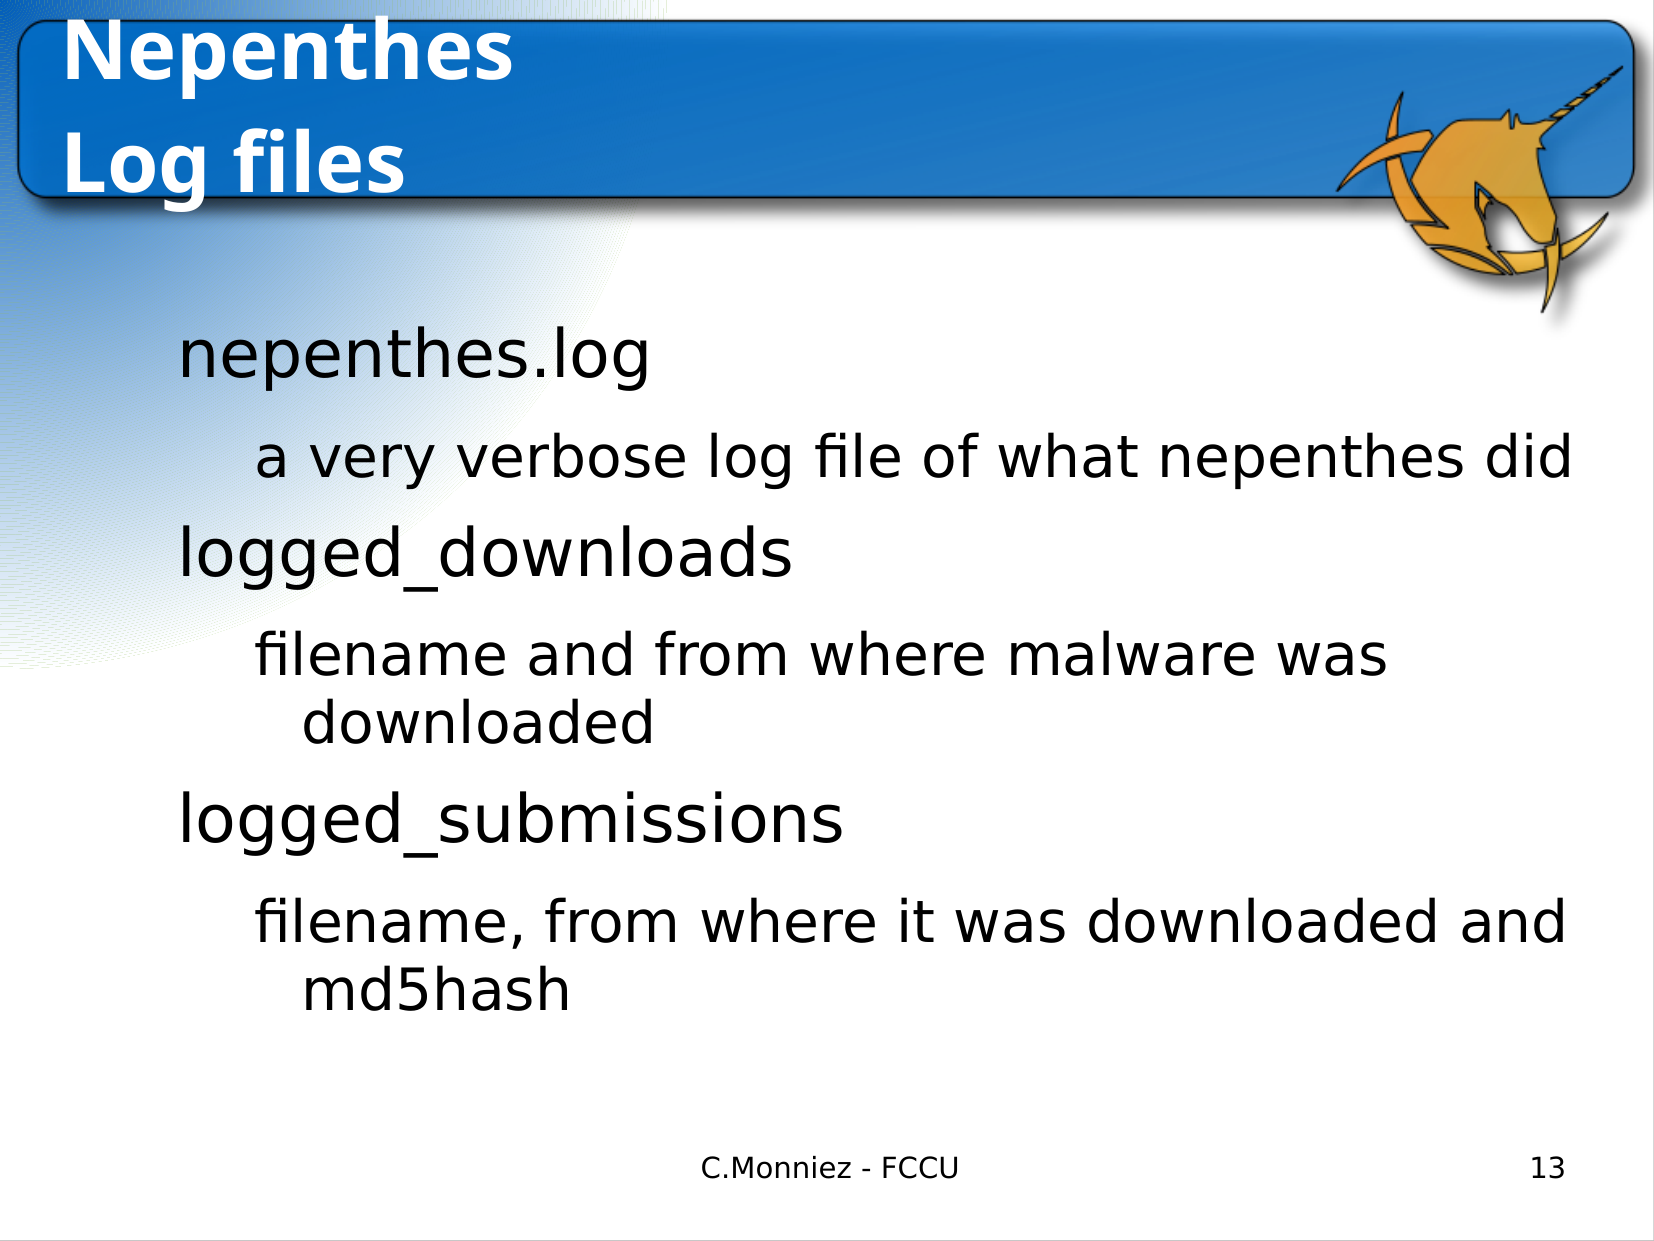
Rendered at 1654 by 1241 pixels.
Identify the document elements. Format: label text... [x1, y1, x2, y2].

title Nepenthes Log files [59, 0, 1388, 208]
list nepenthes.log a very verbose log file of what nepenthes did logged_downloads filename and from where malware was downloaded logged_submissions filename, from where it was downloaded and md5hash [159, 315, 1648, 1120]
picture [0, 0, 1654, 1241]
